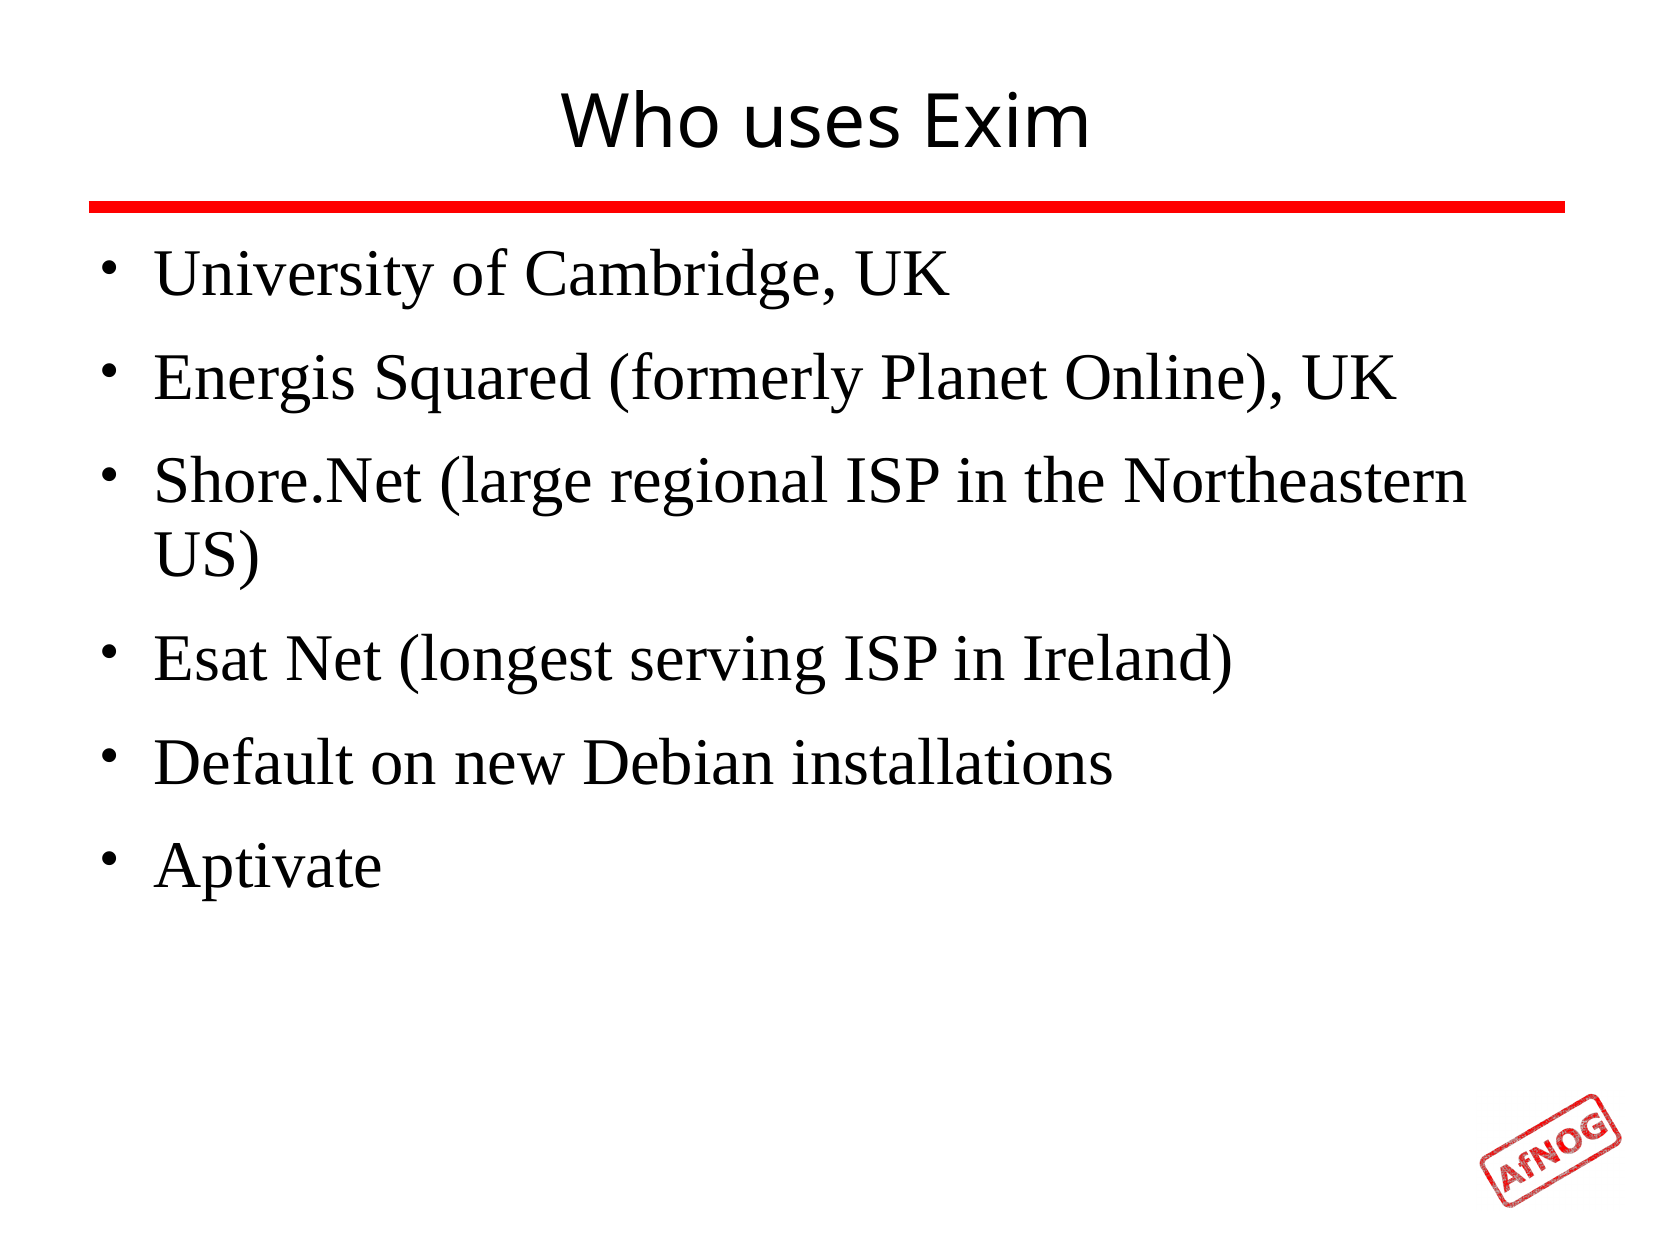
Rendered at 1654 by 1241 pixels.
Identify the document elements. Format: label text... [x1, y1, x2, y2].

title Who uses Exim [88, 29, 1565, 207]
picture [1476, 1090, 1625, 1211]
list University of Cambridge, UK Energis Squared (formerly Planet Online), UK Shore.Net (large regional ISP in the Northeastern US) Esat Net (longest serving ISP in Ireland) Default on new Debian installations Aptivate [82, 236, 1571, 1123]
